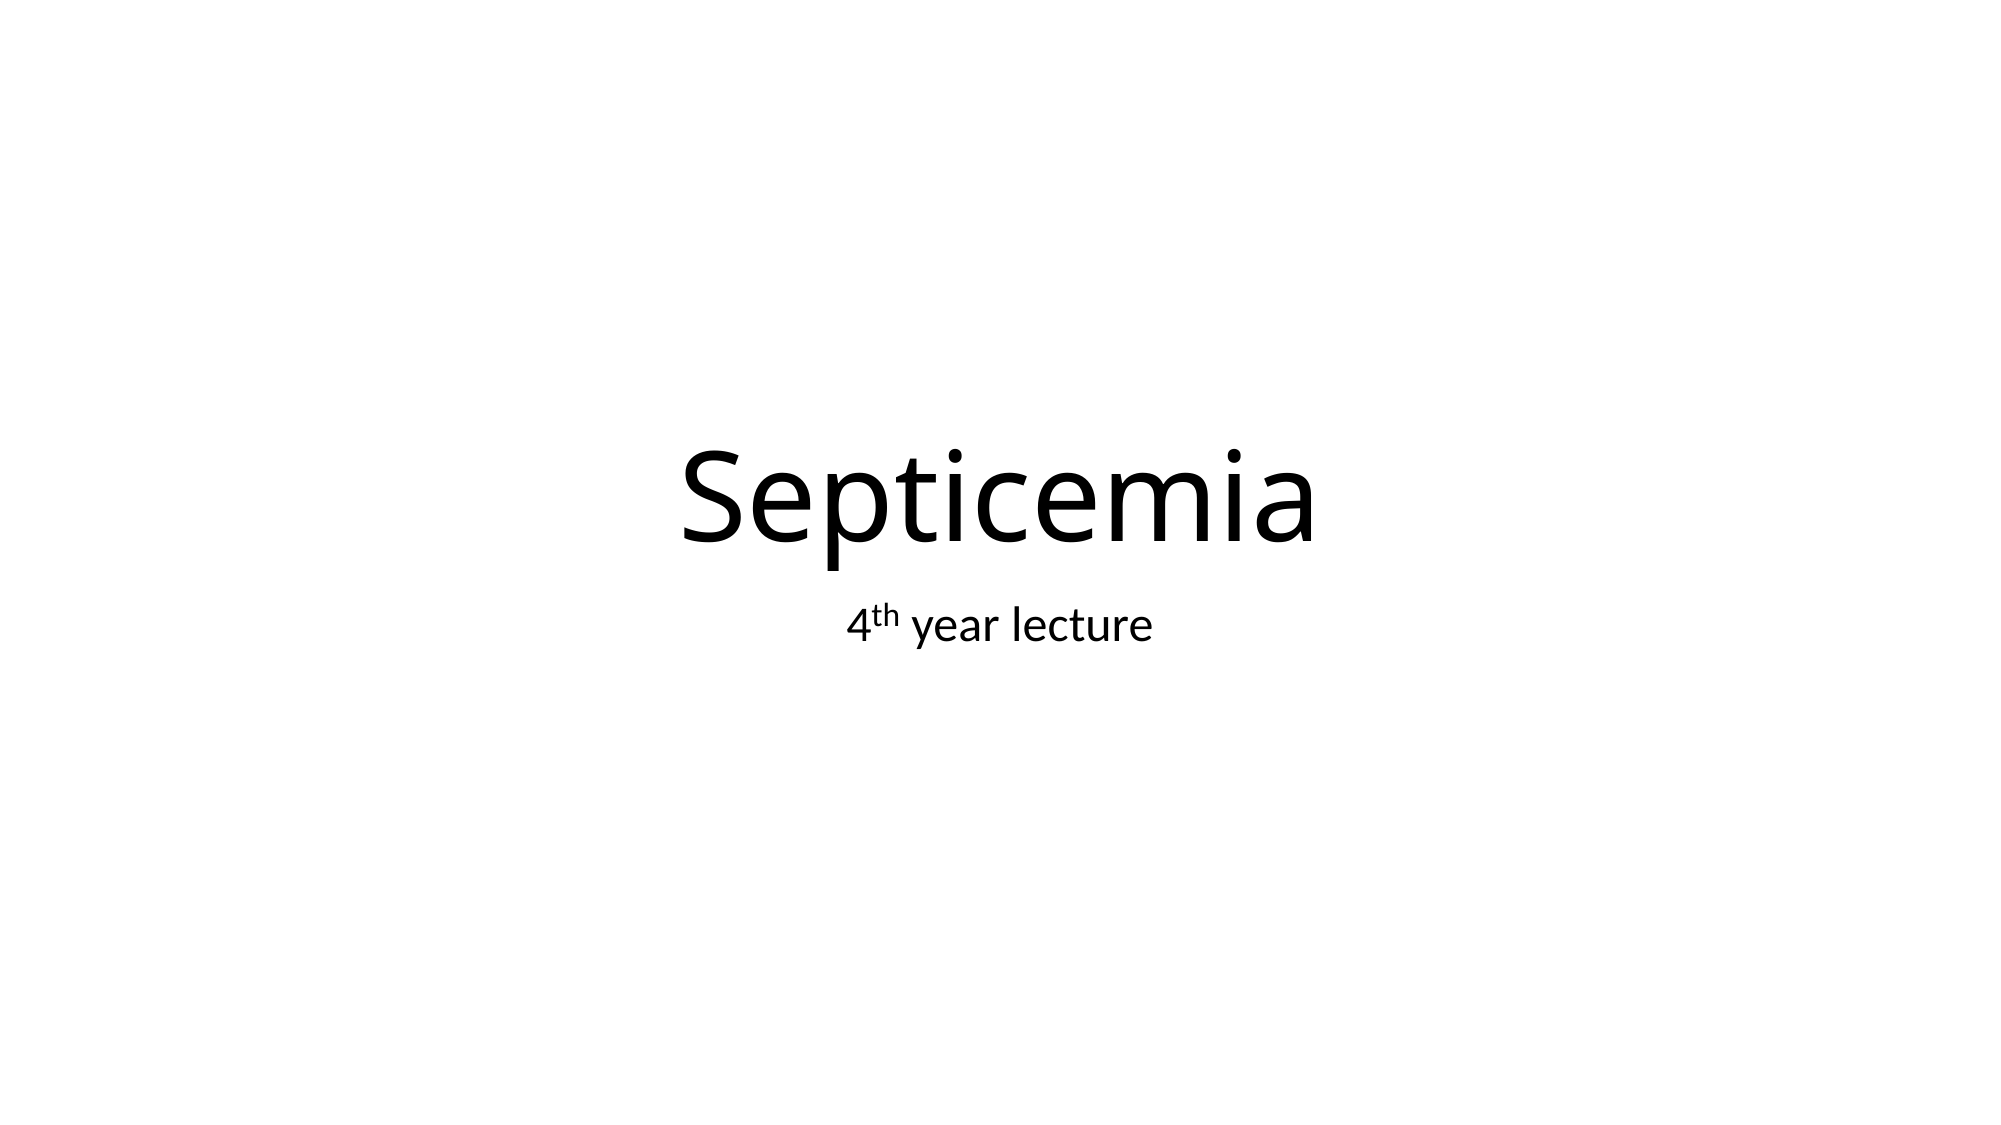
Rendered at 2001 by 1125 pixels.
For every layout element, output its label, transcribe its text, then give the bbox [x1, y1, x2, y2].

subtitle 4th year lecture [249, 590, 1750, 863]
title Septicemia [249, 184, 1750, 576]
